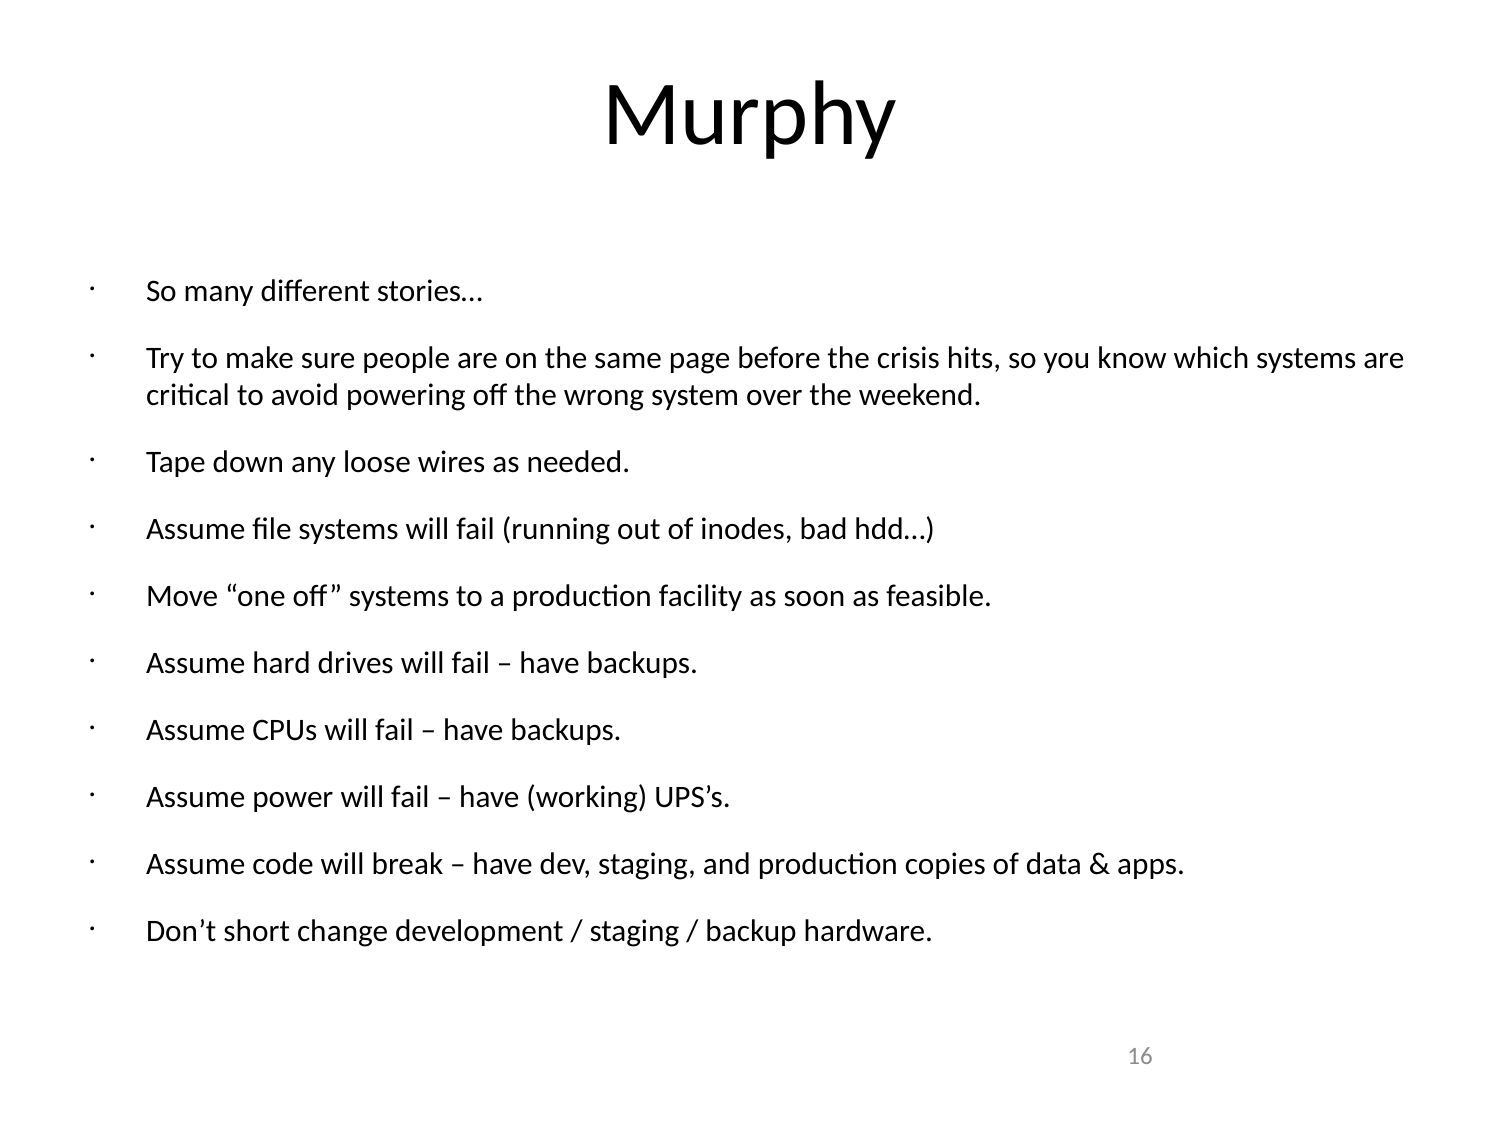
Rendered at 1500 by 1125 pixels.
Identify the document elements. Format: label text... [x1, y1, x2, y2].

text_box <number> [1112, 1024, 1463, 1085]
list So many different stories… Try to make sure people are on the same page before the crisis hits, so you know which systems are critical to avoid powering off the wrong system over the weekend. Tape down any loose wires as needed. Assume file systems will fail (running out of inodes, bad hdd…) Move “one off” systems to a production facility as soon as feasible. Assume hard drives will fail – have backups. Assume CPUs will fail – have backups. Assume power will fail – have (working) UPS’s. Assume code will break – have dev, staging, and production copies of data & apps. Don’t short change development / staging / backup hardware. [75, 262, 1425, 1005]
title Murphy [75, 45, 1425, 233]
